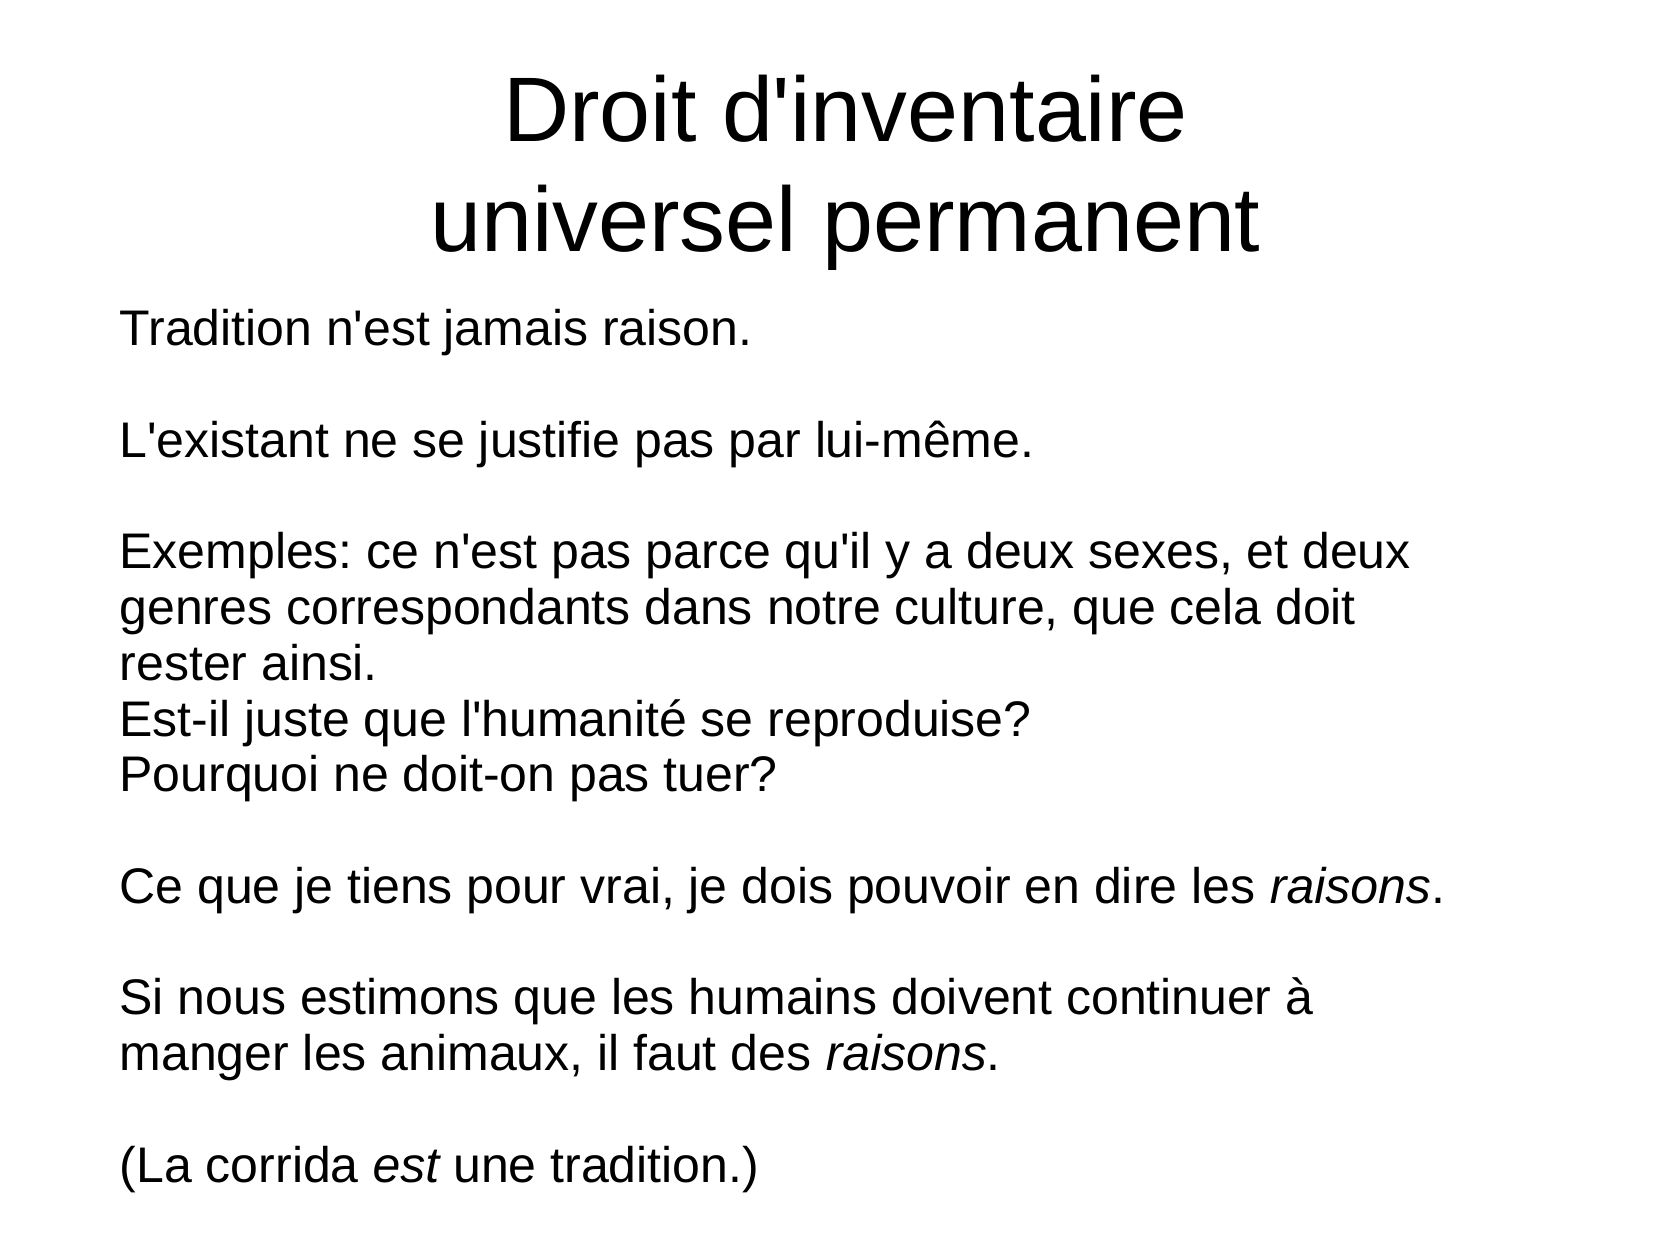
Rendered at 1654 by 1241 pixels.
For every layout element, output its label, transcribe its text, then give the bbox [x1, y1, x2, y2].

title Droit d'inventaire universel permanent [101, 49, 1591, 257]
text_box Tradition n'est jamais raison. L'existant ne se justifie pas par lui-même. Exemples: ce n'est pas parce qu'il y a deux sexes, et deux genres correspondants dans notre culture, que cela doit rester ainsi. Est-il juste que l'humanité se reproduise? Pourquoi ne doit-on pas tuer? Ce que je tiens pour vrai, je dois pouvoir en dire les raisons. Si nous estimons que les humains doivent continuer à manger les animaux, il faut des raisons. (La corrida est une tradition.) [105, 293, 1460, 1201]
